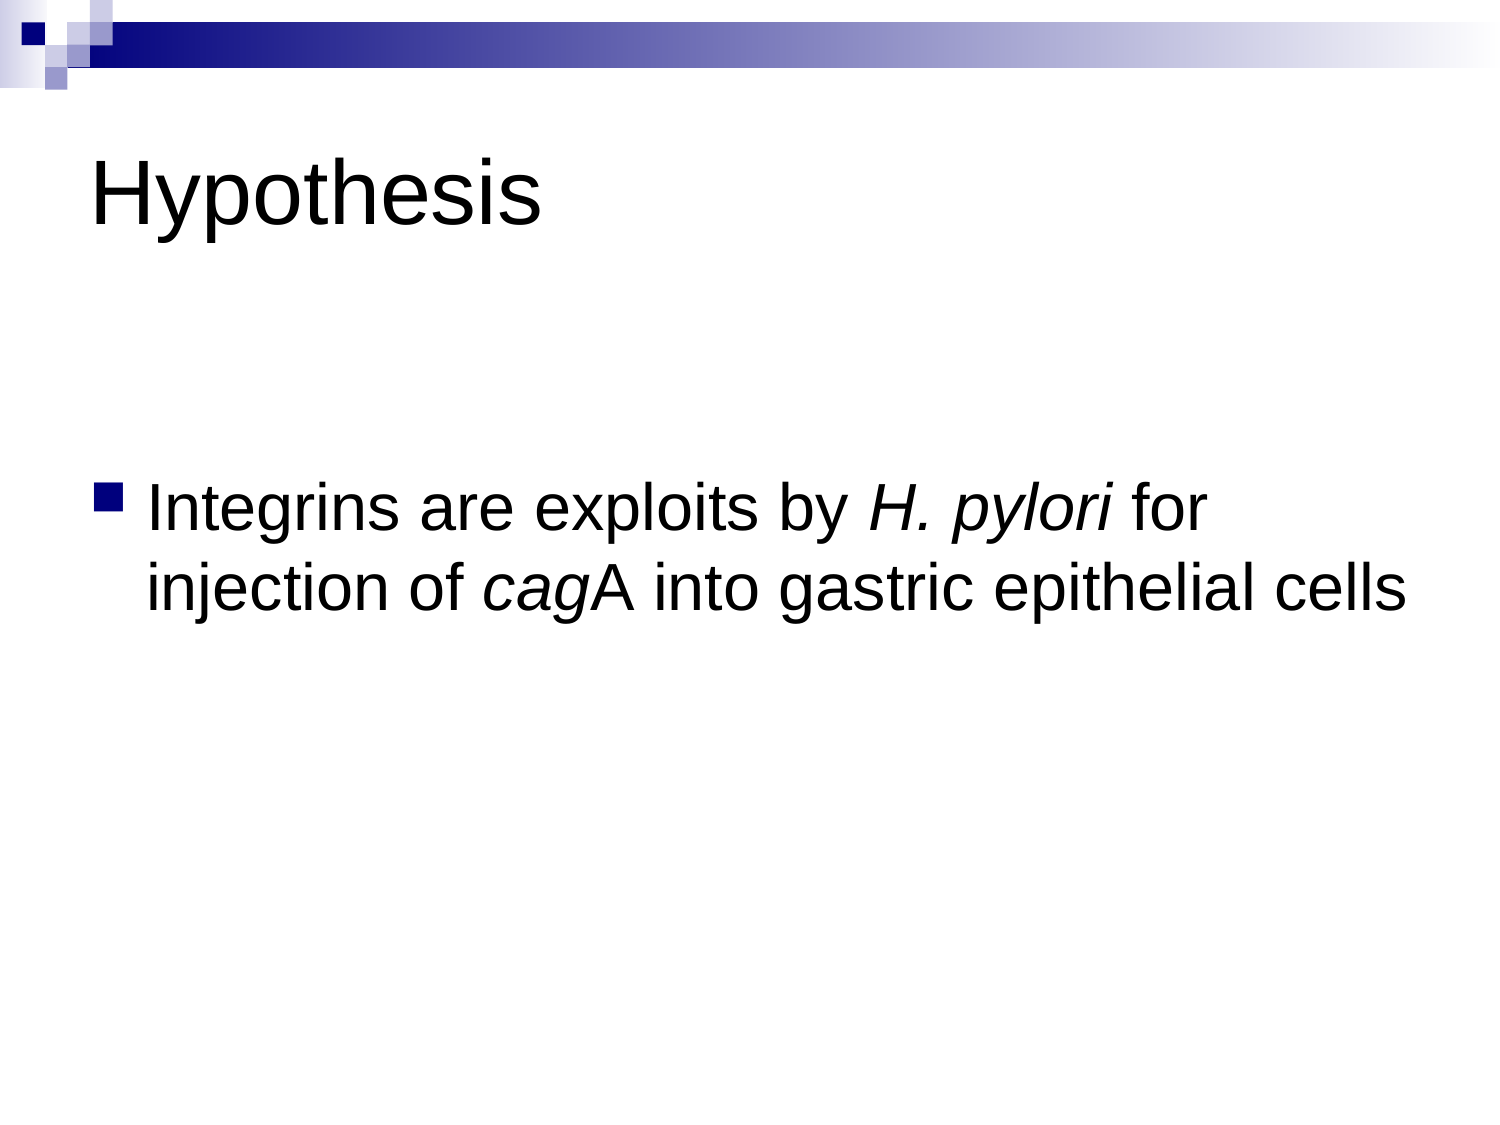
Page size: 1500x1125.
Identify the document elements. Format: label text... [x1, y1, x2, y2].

title Hypothesis [75, 75, 1426, 300]
list Integrins are exploits by H. pylori for injection of cagA into gastric epithelial cells [75, 456, 1426, 635]
